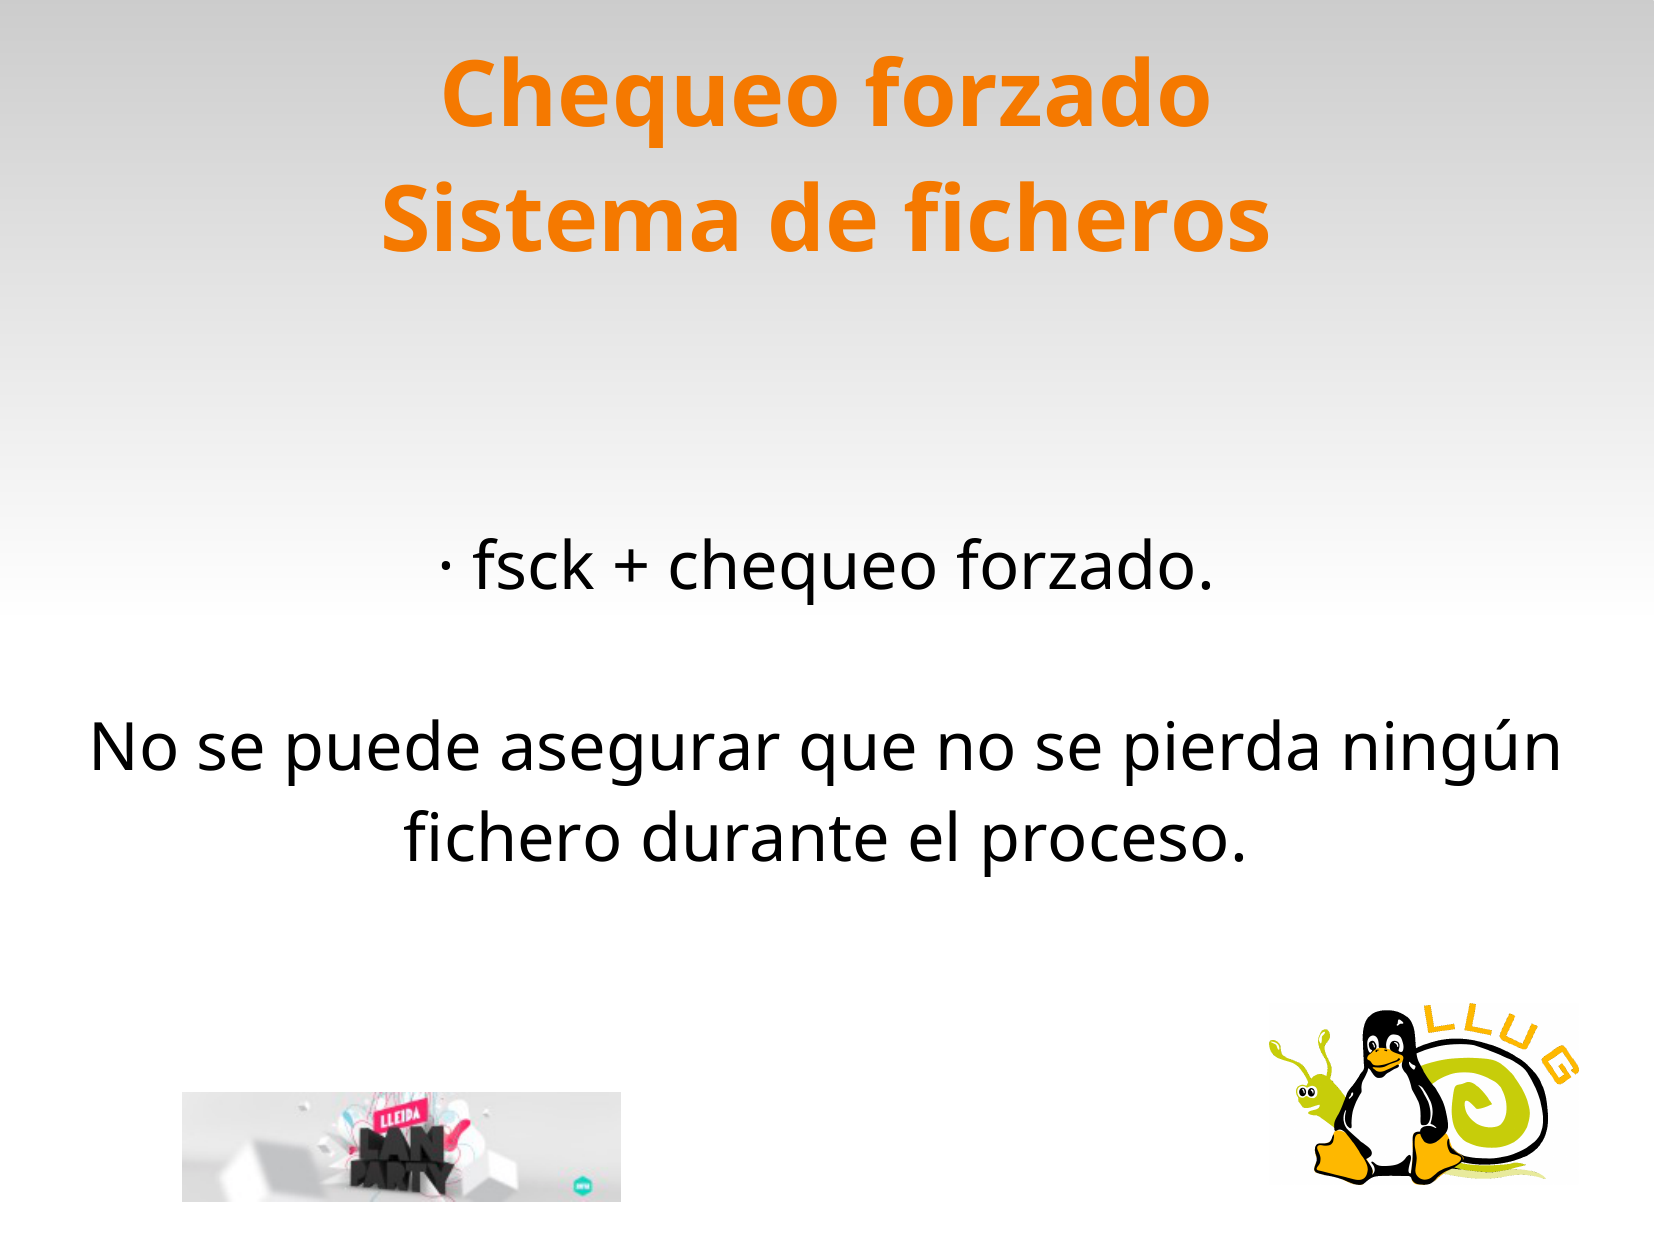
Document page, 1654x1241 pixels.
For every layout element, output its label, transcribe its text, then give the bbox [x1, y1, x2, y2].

subtitle · fsck + chequeo forzado. No se puede asegurar que no se pierda ningún fichero durante el proceso. [82, 297, 1571, 1102]
title Chequeo forzado Sistema de ficheros [82, 45, 1571, 261]
picture [182, 1092, 621, 1202]
picture [1269, 1003, 1579, 1185]
